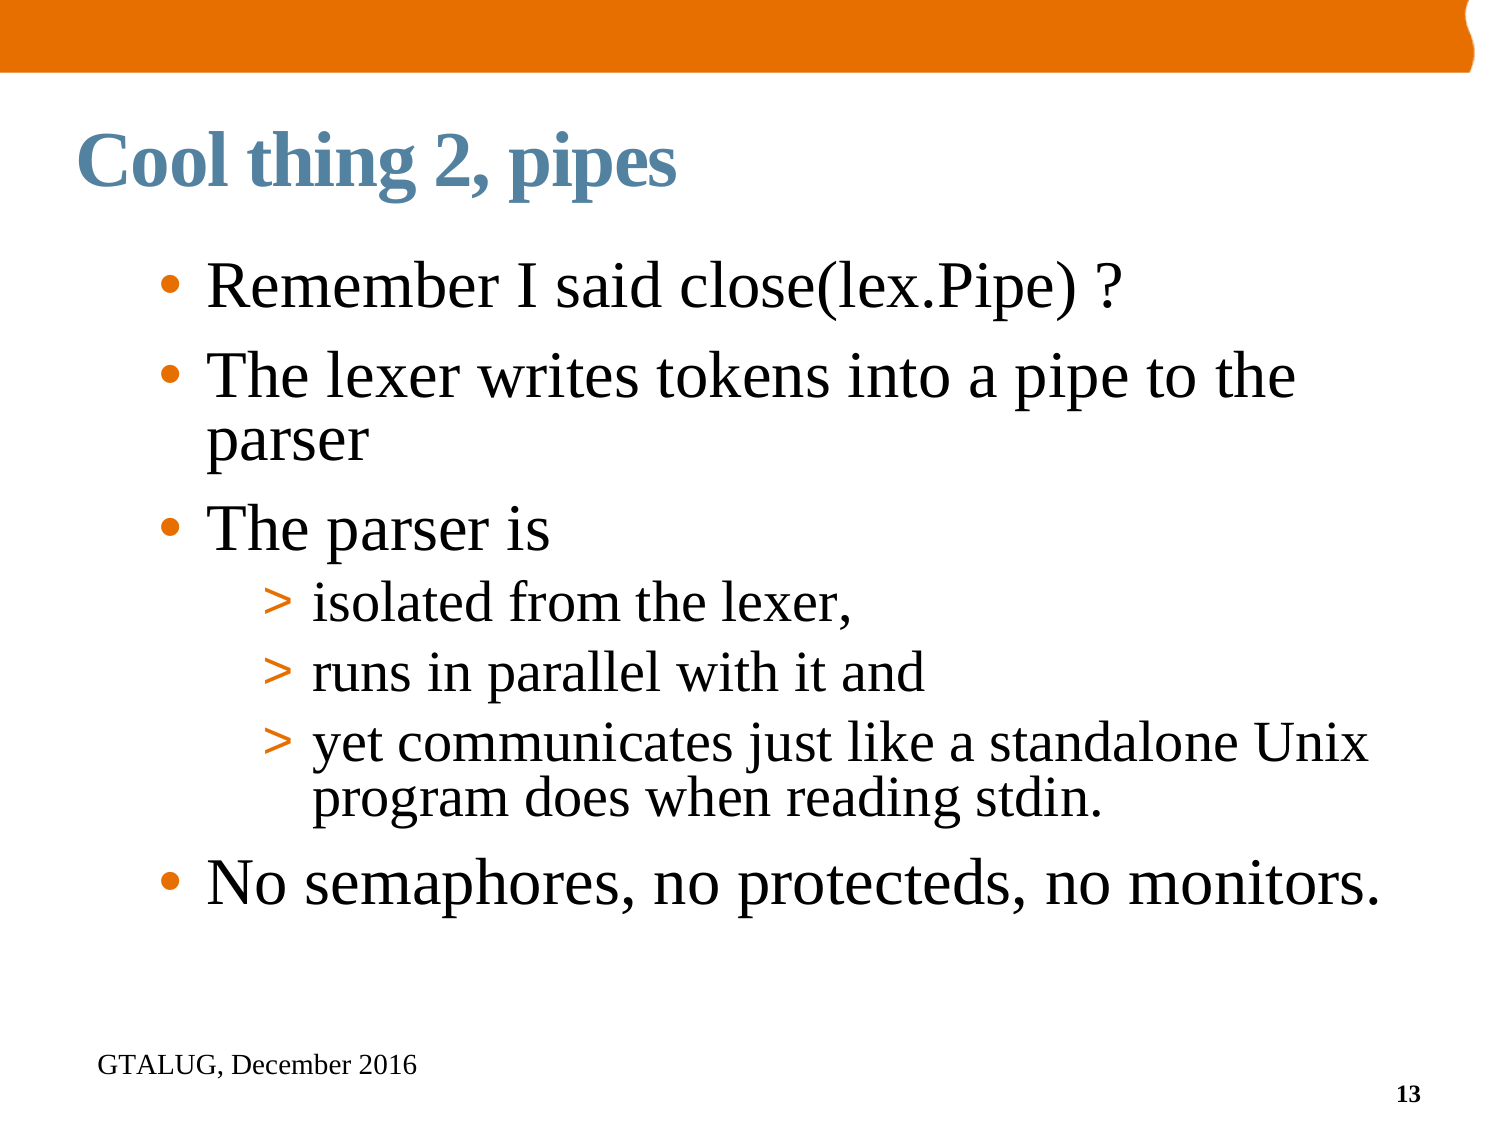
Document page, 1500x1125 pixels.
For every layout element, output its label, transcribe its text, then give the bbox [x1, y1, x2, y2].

picture [0, 0, 1500, 75]
list Remember I said close(lex.Pipe) ? The lexer writes tokens into a pipe to the parser The parser is isolated from the lexer, runs in parallel with it and yet communicates just like a standalone Unix program does when reading stdin. No semaphores, no protecteds, no monitors. [64, 257, 1402, 1017]
title Cool thing 2, pipes [75, 122, 1438, 228]
